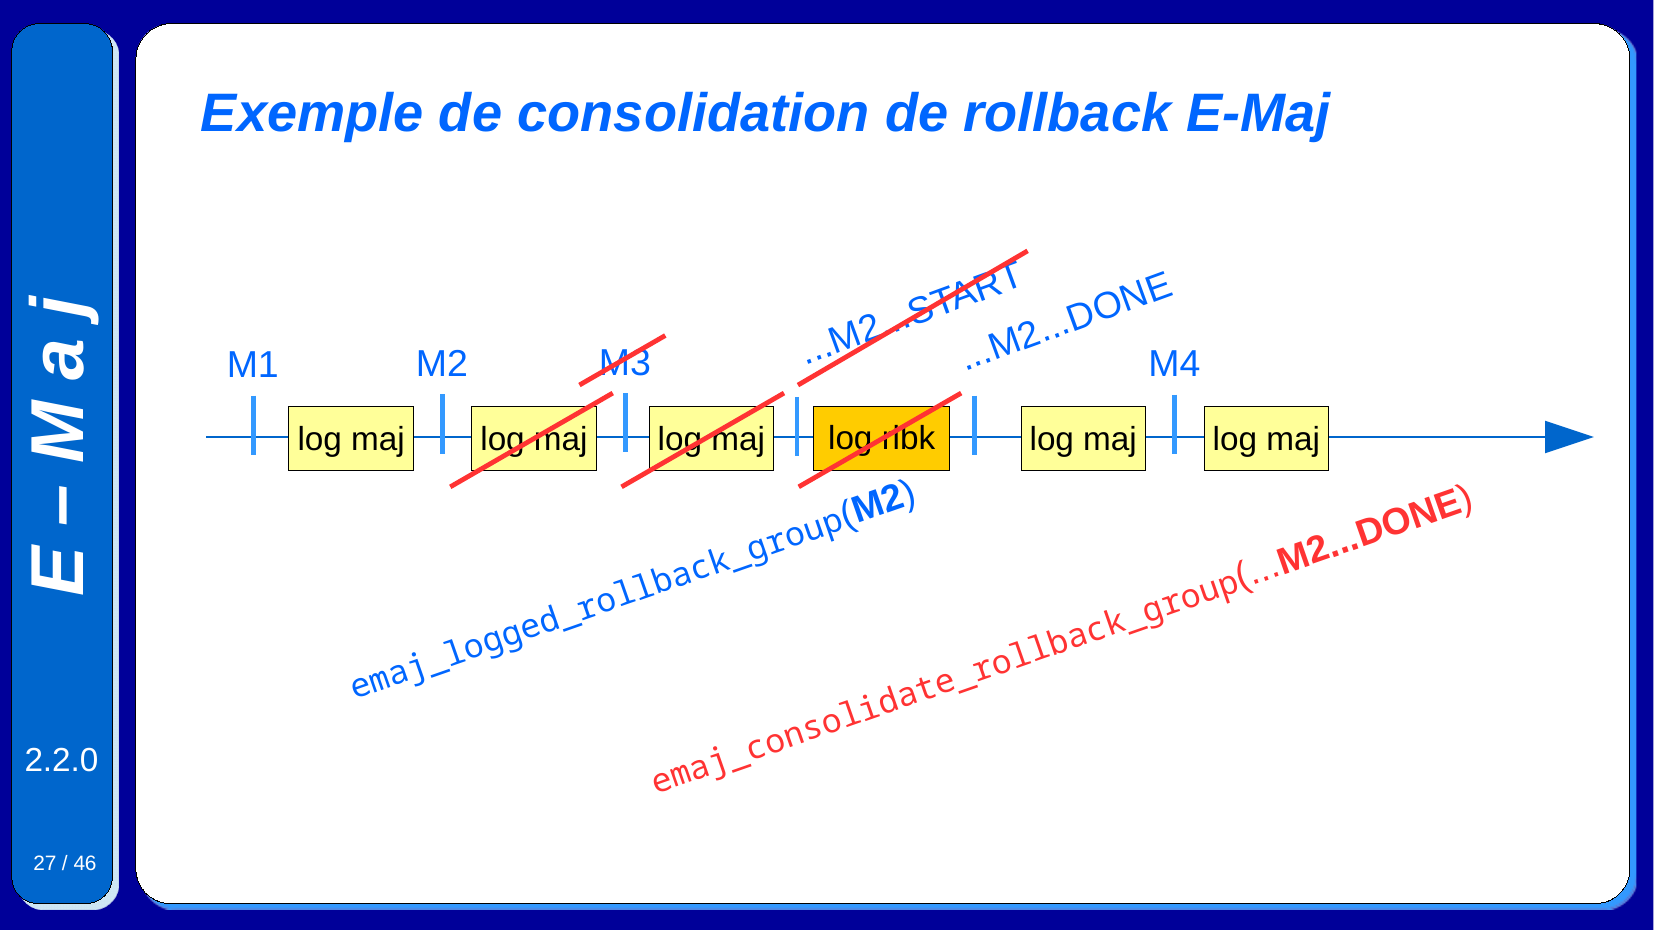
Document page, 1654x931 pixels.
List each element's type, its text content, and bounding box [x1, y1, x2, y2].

text_box log maj [656, 406, 774, 471]
text_box M1 [212, 336, 294, 394]
text_box log rlbk [833, 406, 950, 471]
text_box log rlbk [813, 406, 932, 471]
text_box M4 [1133, 335, 1216, 393]
text_box log maj [288, 406, 414, 471]
text_box ...M2...START [777, 241, 1046, 383]
text_box log maj [1204, 406, 1329, 471]
text_box log maj [471, 406, 583, 471]
text_box log maj [485, 406, 597, 471]
text_box ...M2...DONE [937, 250, 1195, 391]
text_box M2 [401, 335, 483, 393]
text_box log maj [649, 406, 755, 467]
title Exemple de consolidation de rollback E-Maj [200, 34, 1575, 191]
text_box emaj_logged_rollback_group(M2) [326, 471, 941, 731]
text_box emaj_consolidate_rollback_group(...M2...DONE) [627, 462, 1499, 825]
text_box log maj [1021, 406, 1146, 471]
text_box M3 [584, 334, 661, 379]
text_box M3 [584, 339, 666, 392]
